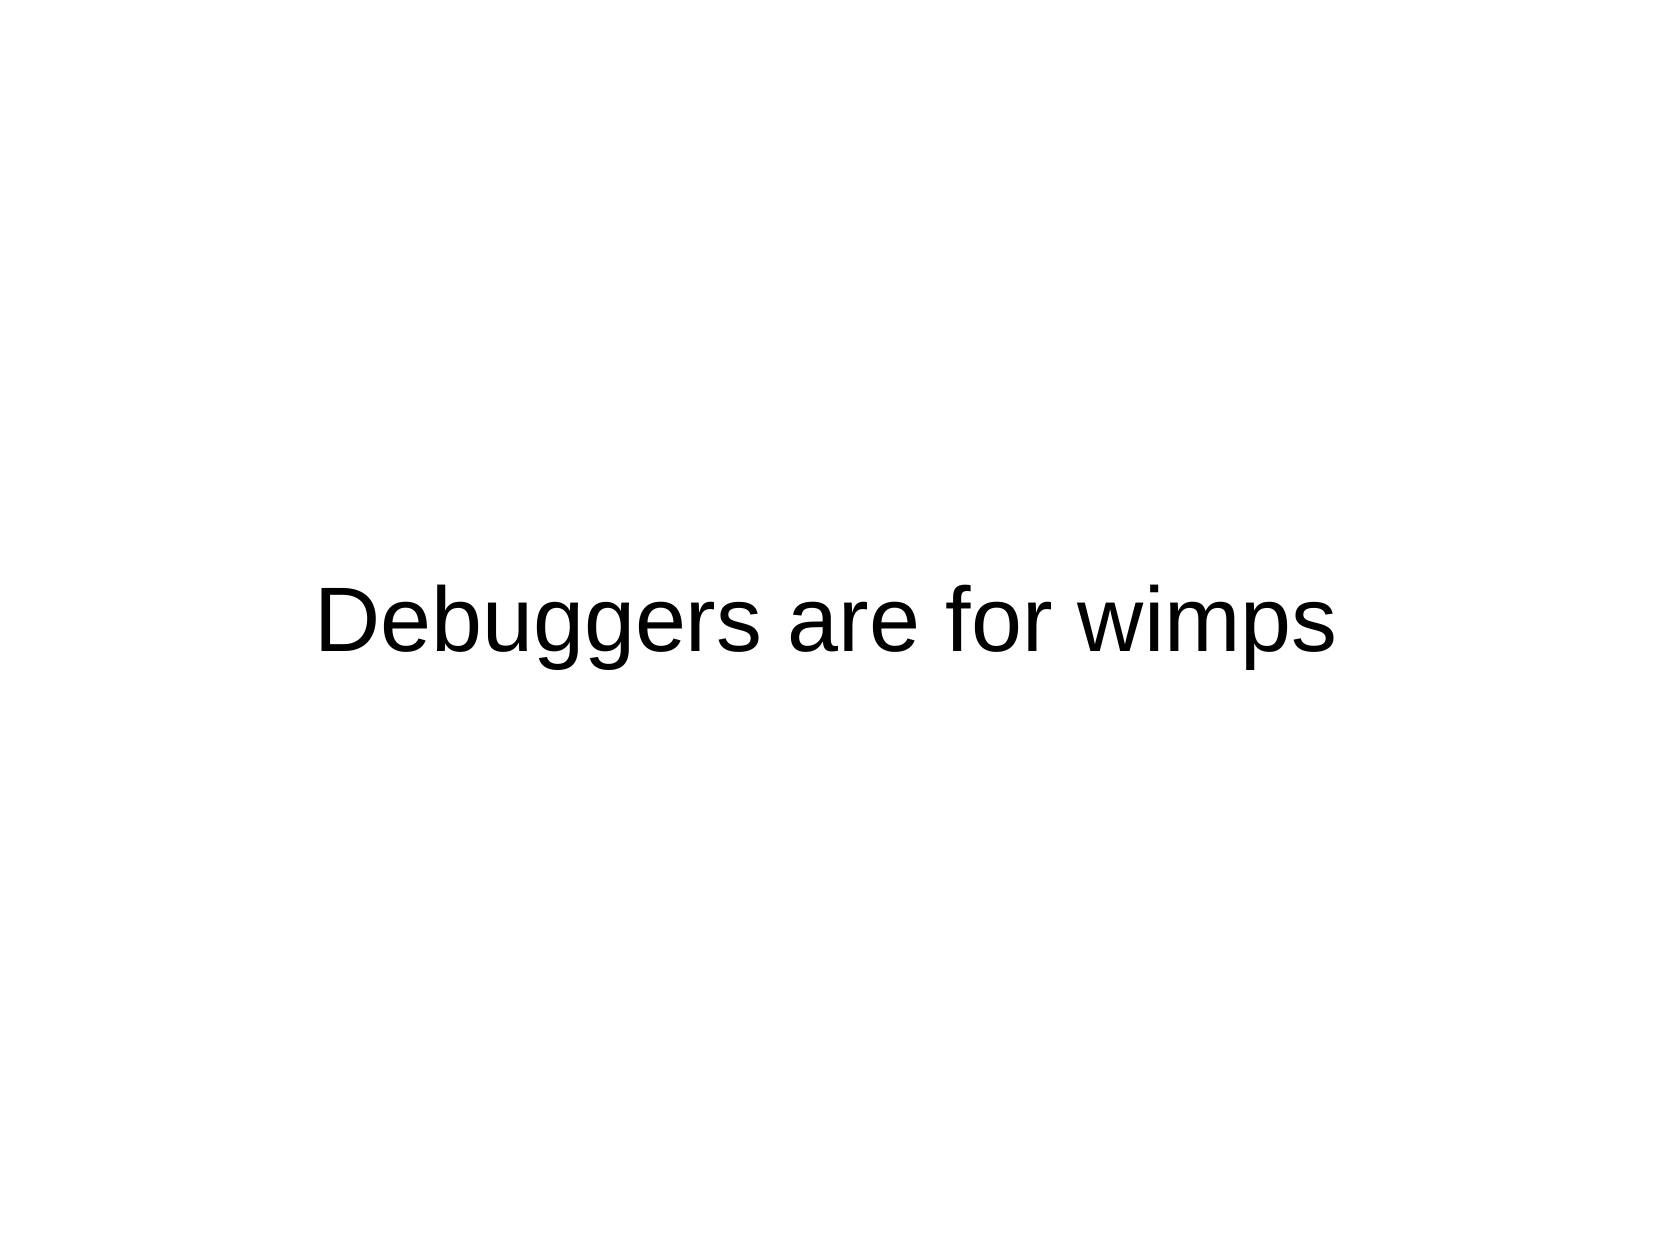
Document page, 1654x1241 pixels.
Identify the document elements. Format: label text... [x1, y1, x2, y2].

title Debuggers are for wimps [82, 523, 1571, 717]
